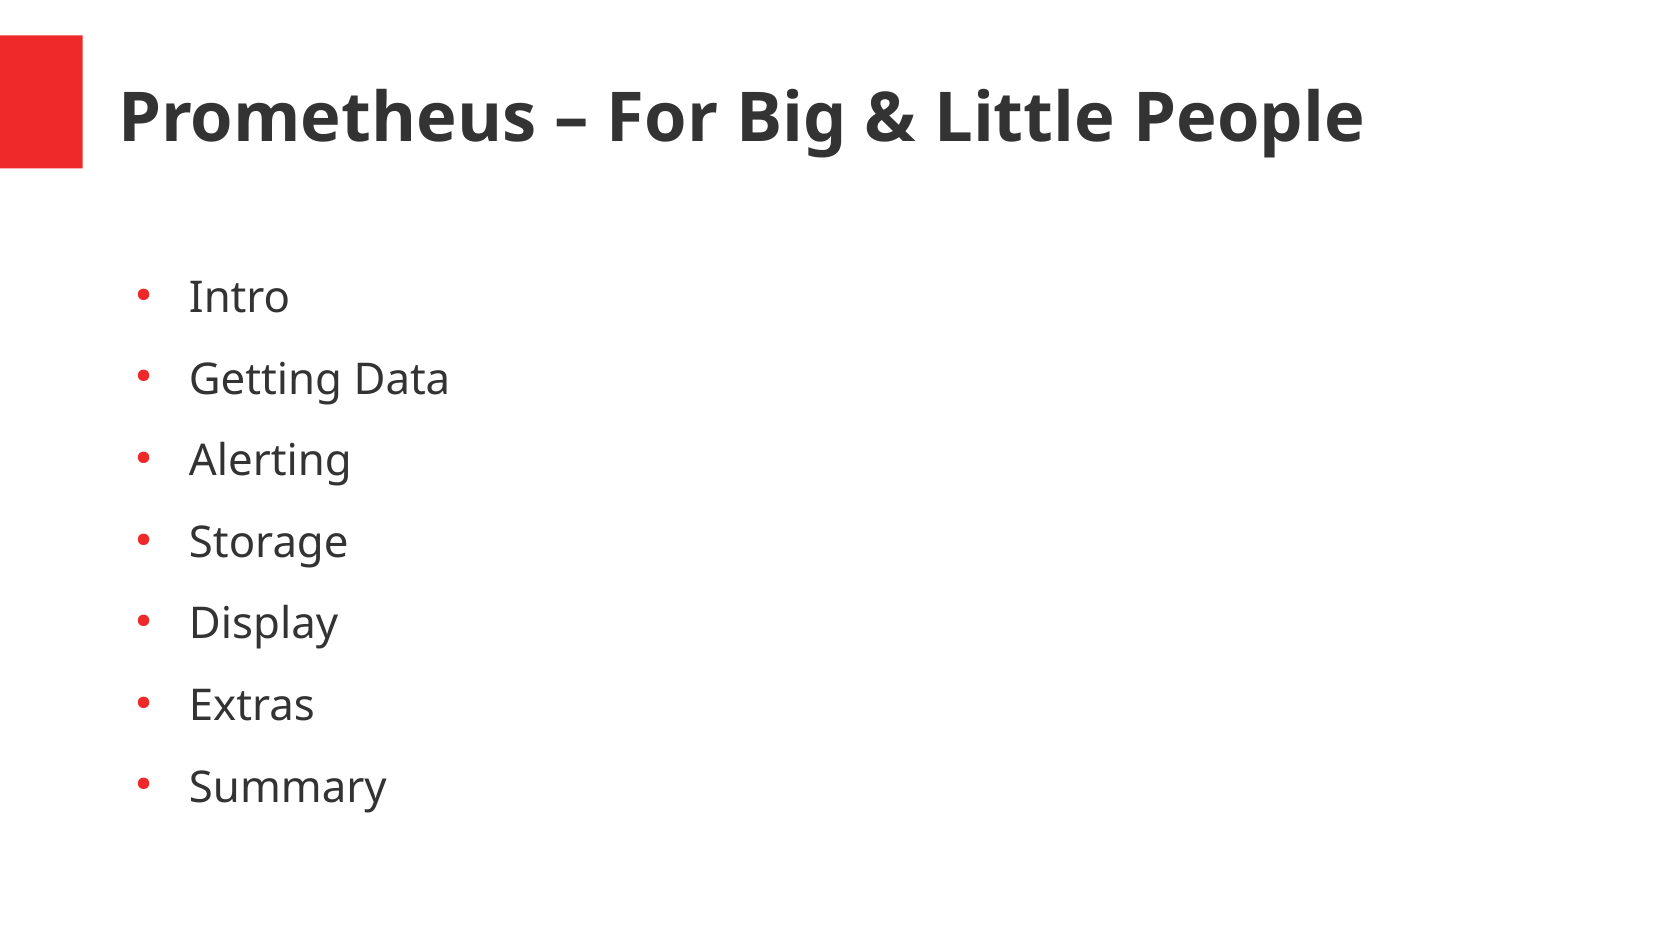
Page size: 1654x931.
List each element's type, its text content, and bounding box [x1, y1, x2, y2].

list Intro Getting Data Alerting Storage Display Extras Summary [118, 265, 1536, 806]
title Prometheus – For Big & Little People [118, 37, 1571, 193]
